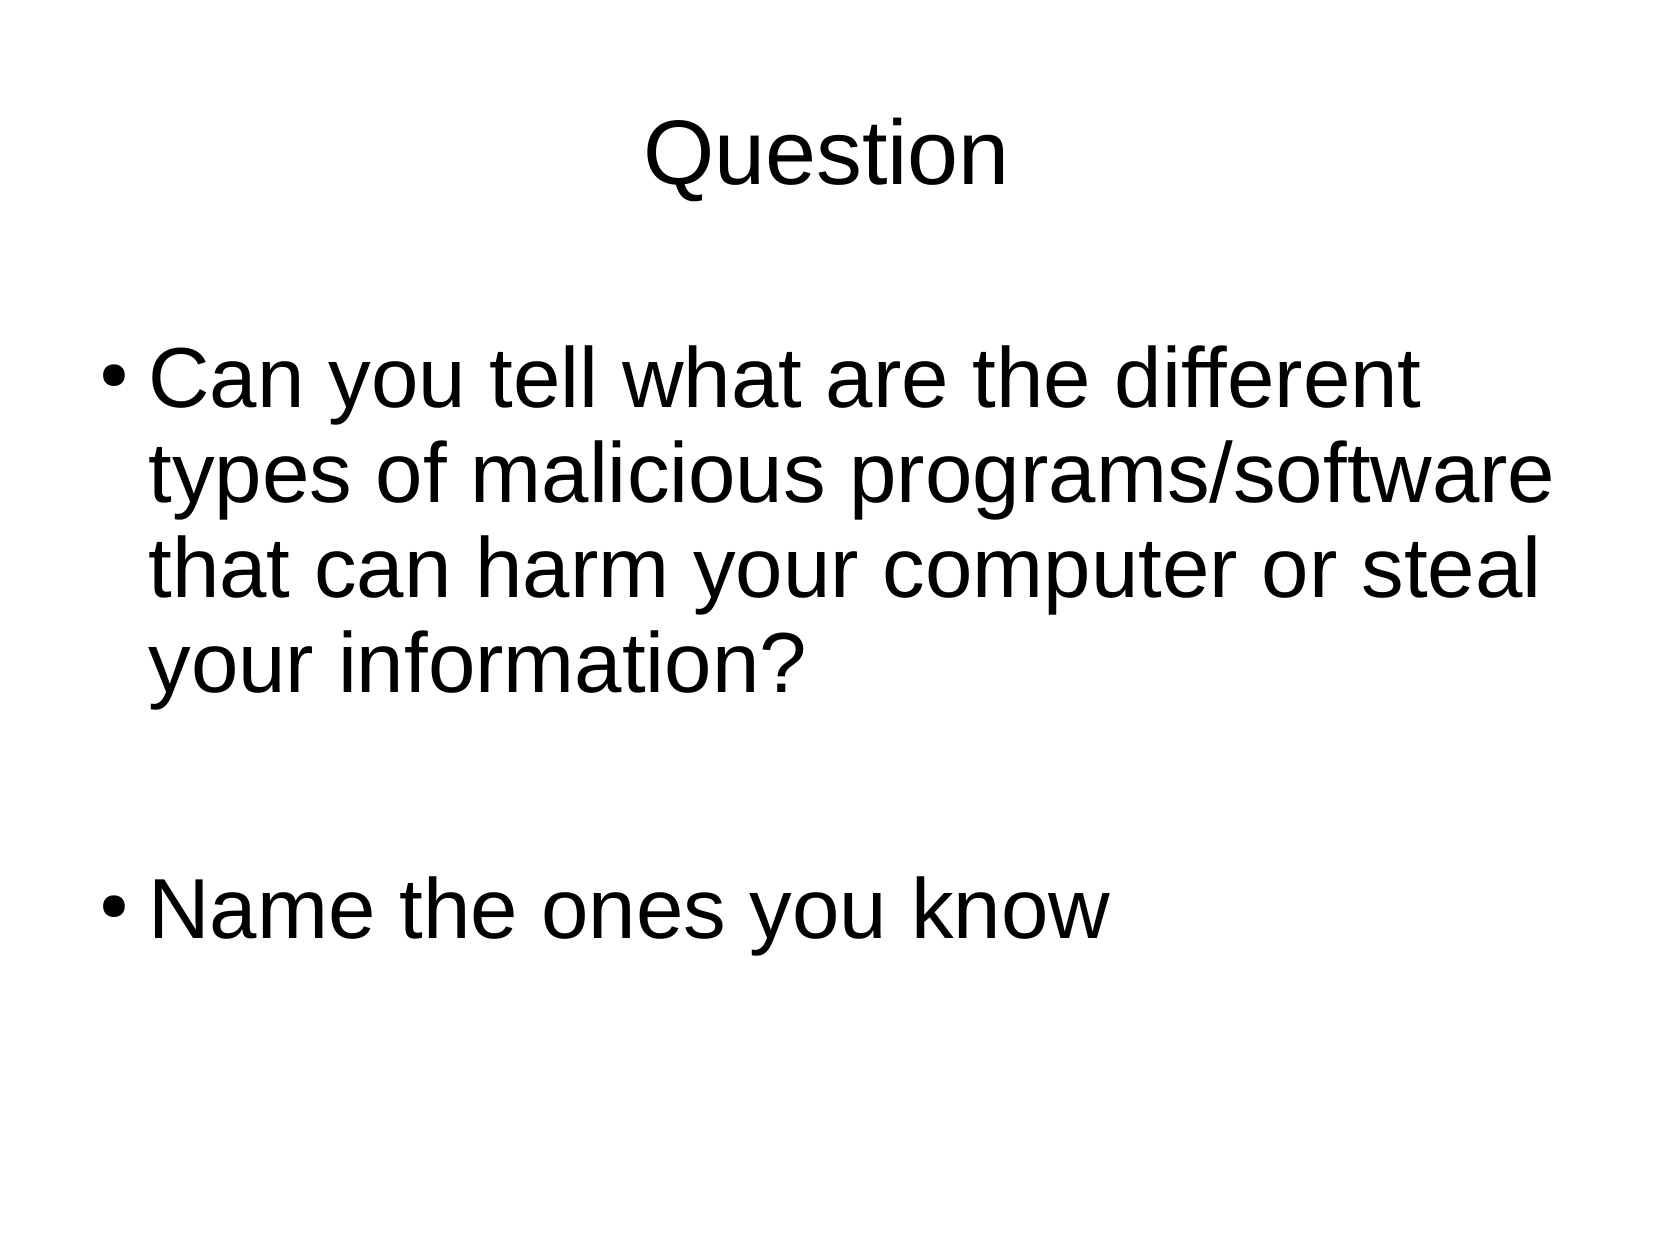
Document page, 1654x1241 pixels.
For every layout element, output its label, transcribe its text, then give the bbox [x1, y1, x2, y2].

list Can you tell what are the different types of malicious programs/software that can harm your computer or steal your information? Name the ones you know [82, 330, 1571, 976]
title Question [82, 49, 1571, 257]
